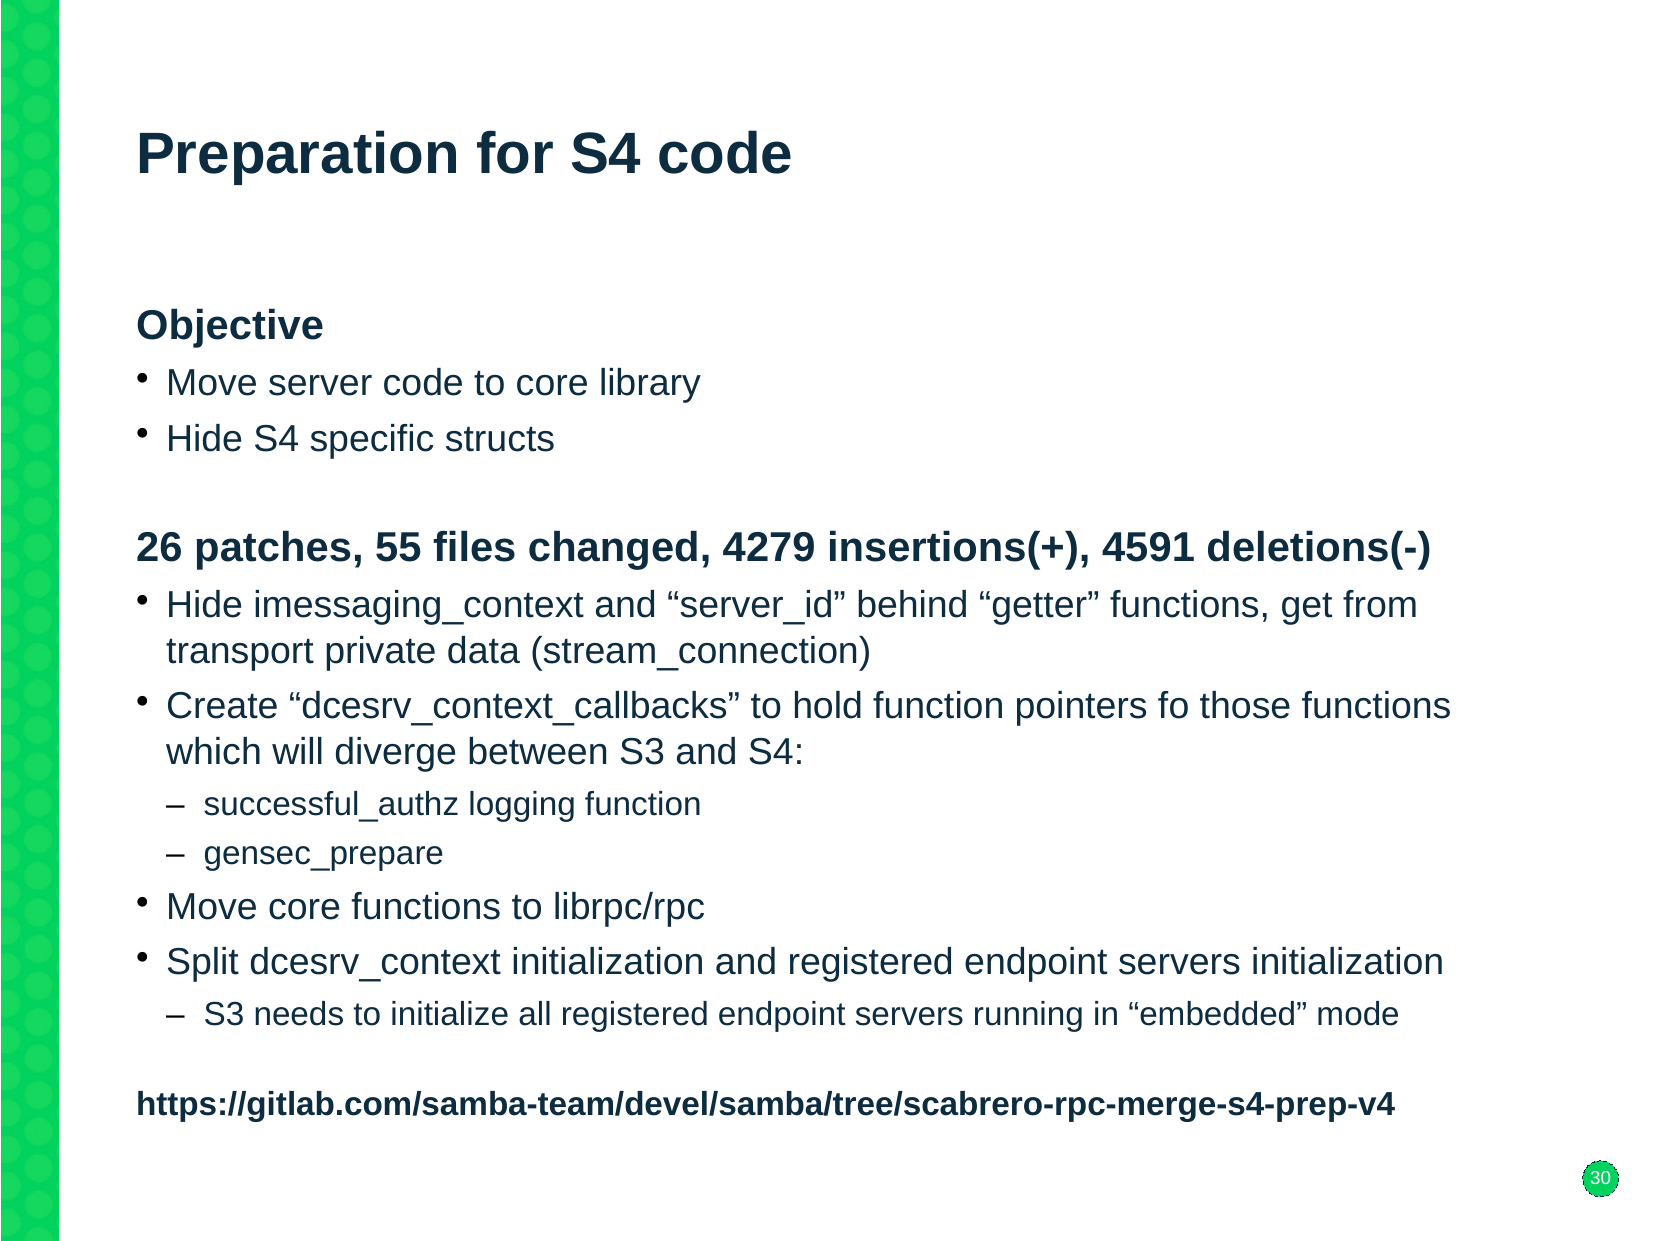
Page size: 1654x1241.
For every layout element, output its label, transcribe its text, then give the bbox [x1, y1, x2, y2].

picture [1, 0, 59, 1241]
list Objective Move server code to core library Hide S4 specific structs 26 patches, 55 files changed, 4279 insertions(+), 4591 deletions(-) Hide imessaging_context and “server_id” behind “getter” functions, get from transport private data (stream_connection) Create “dcesrv_context_callbacks” to hold function pointers fo those functions which will diverge between S3 and S4: successful_authz logging function gensec_prepare Move core functions to librpc/rpc Split dcesrv_context initialization and registered endpoint servers initialization S3 needs to initialize all registered endpoint servers running in “embedded” mode https://gitlab.com/samba-team/devel/samba/tree/scabrero-rpc-merge-s4-prep-v4 [121, 290, 1531, 1100]
title Preparation for S4 code [121, 49, 1531, 257]
